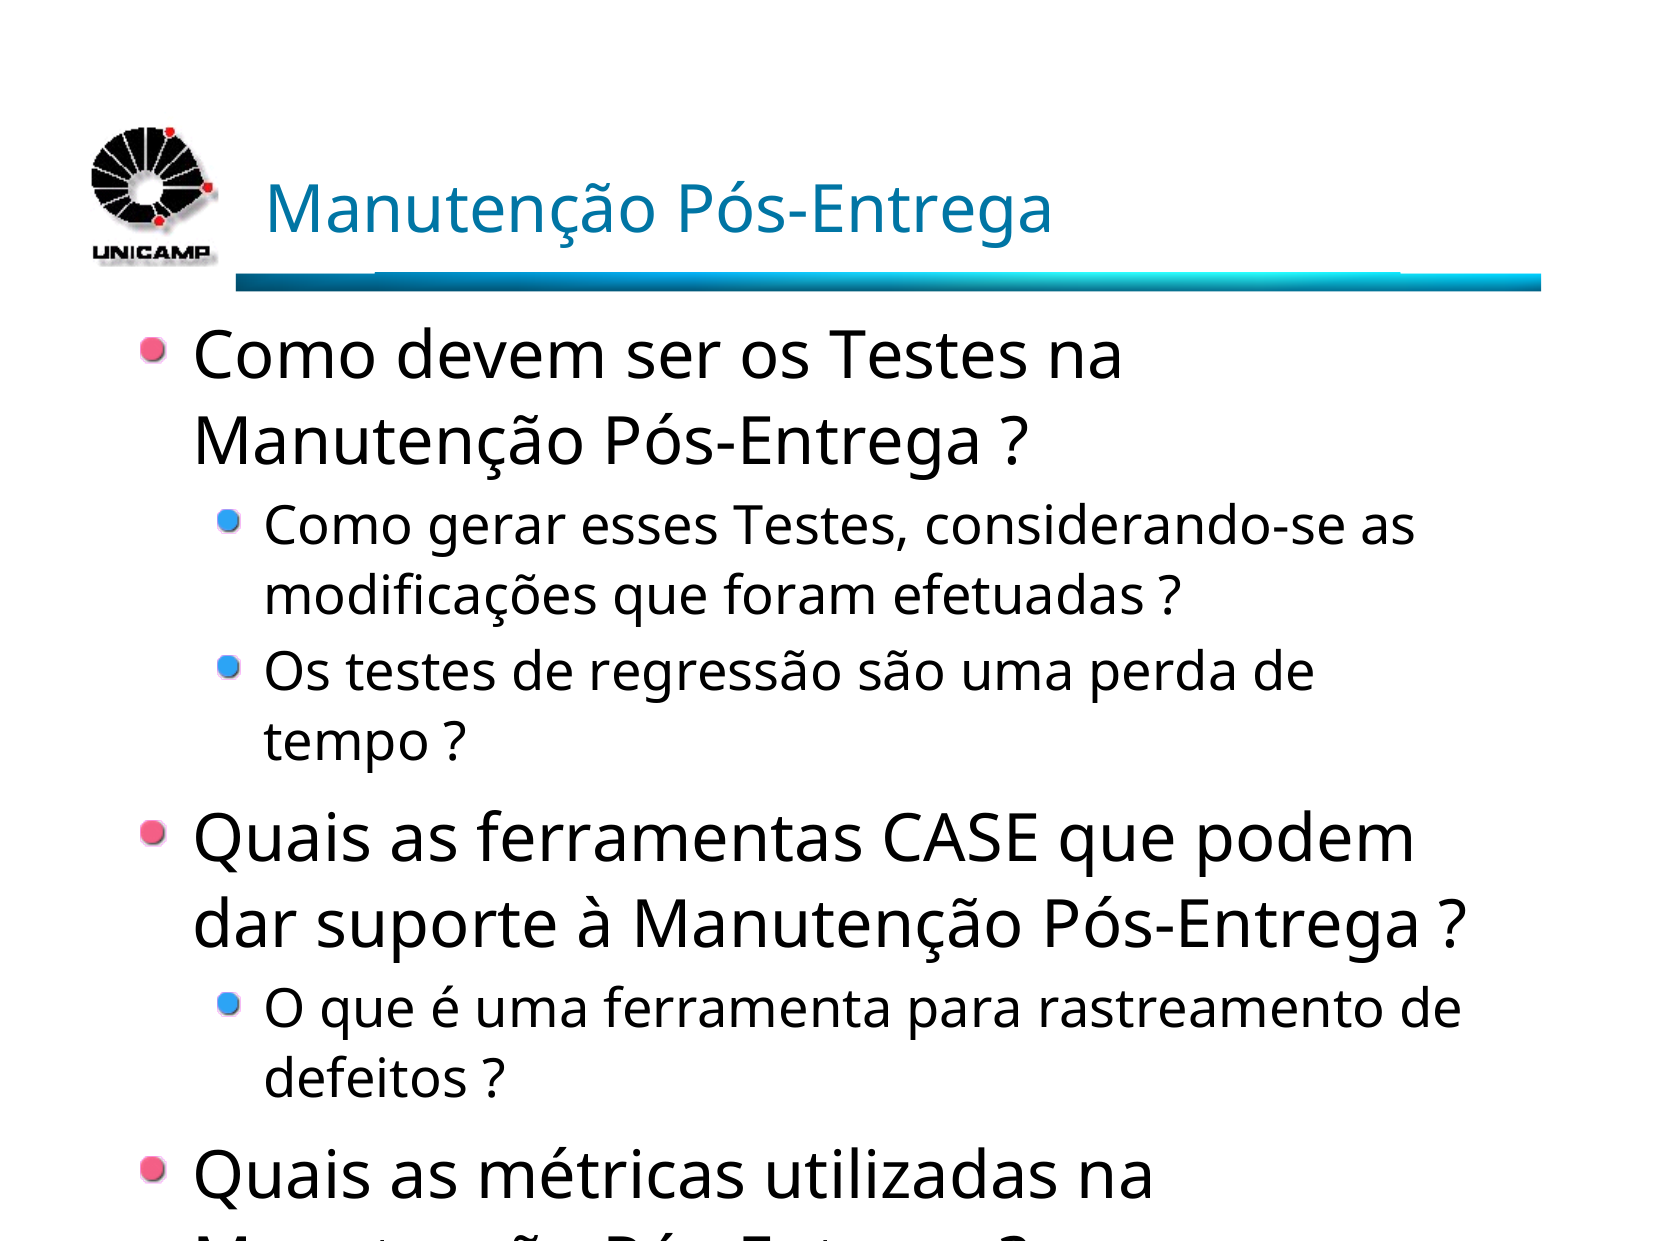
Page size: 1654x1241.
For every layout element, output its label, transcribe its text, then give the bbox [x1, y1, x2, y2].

title Manutenção Pós-Entrega [264, 57, 1534, 250]
list Como devem ser os Testes na Manutenção Pós-Entrega ? Como gerar esses Testes, considerando-se as modificações que foram efetuadas ? Os testes de regressão são uma perda de tempo ? Quais as ferramentas CASE que podem dar suporte à Manutenção Pós-Entrega ? O que é uma ferramenta para rastreamento de defeitos ? Quais as métricas utilizadas na Manutenção Pós-Entrega ? [121, 309, 1534, 1167]
picture [139, 1167, 168, 1185]
picture [125, 272, 1654, 295]
